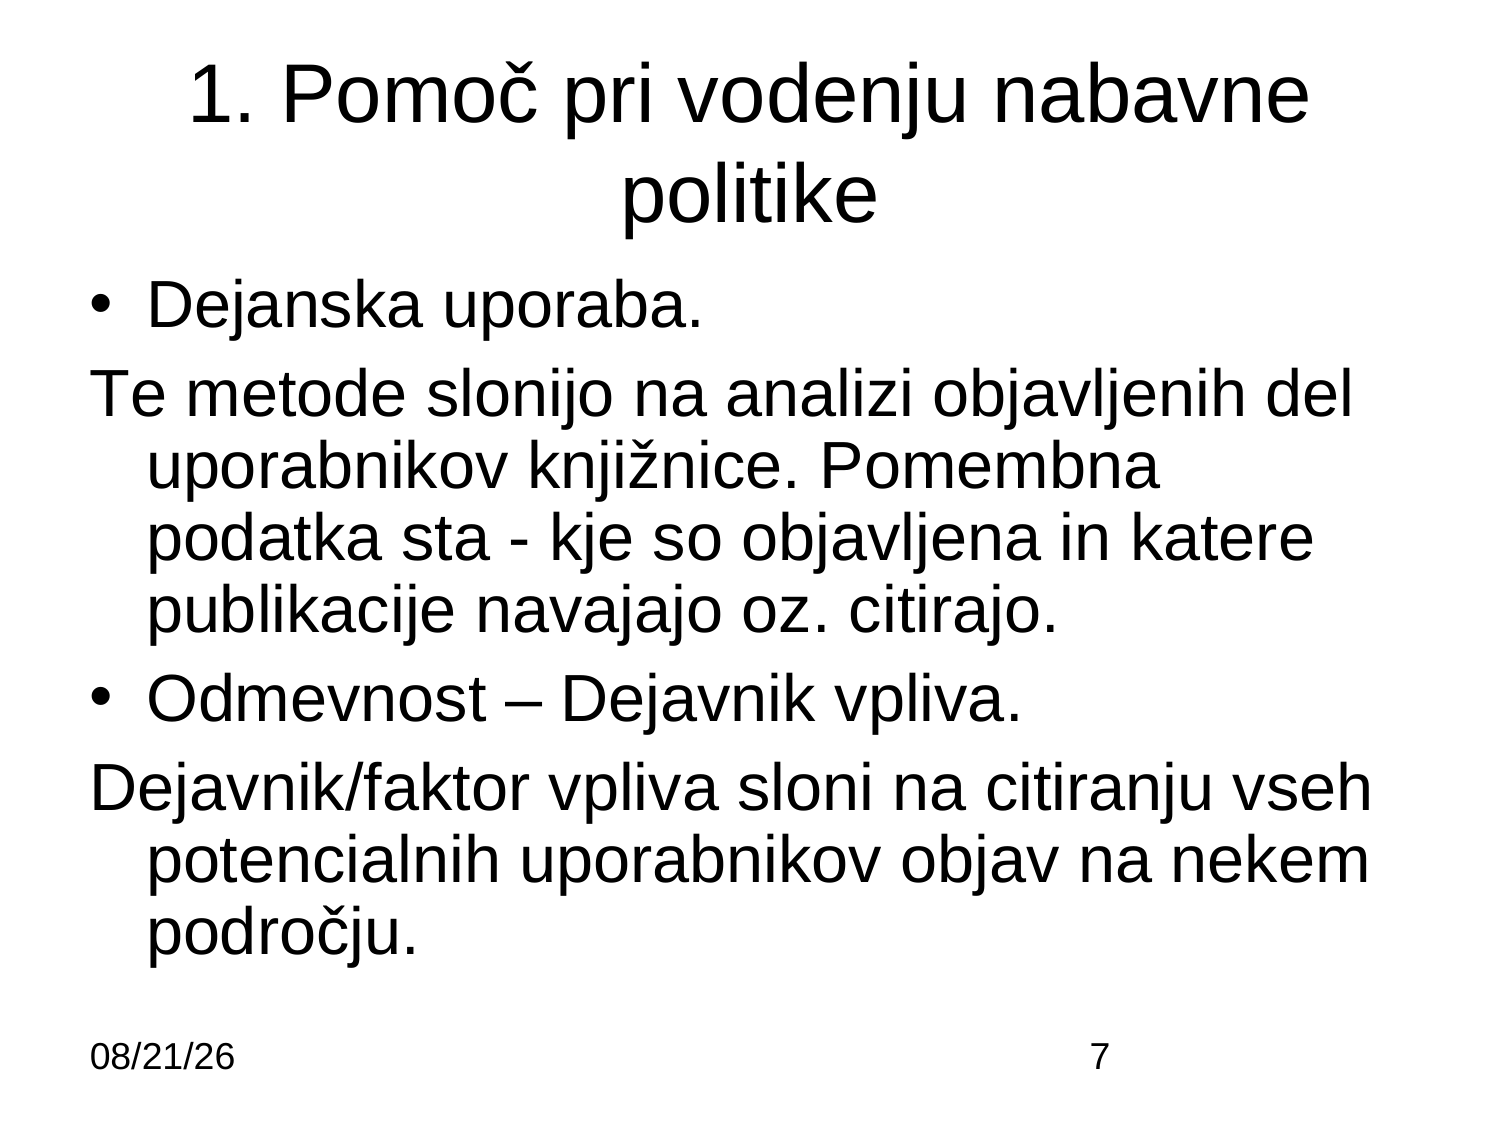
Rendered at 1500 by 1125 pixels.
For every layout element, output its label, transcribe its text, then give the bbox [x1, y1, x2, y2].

list Dejanska uporaba. Te metode slonijo na analizi objavljenih del uporabnikov knjižnice. Pomembna podatka sta - kje so objavljena in katere publikacije navajajo oz. citirajo. Odmevnost – Dejavnik vpliva. Dejavnik/faktor vpliva sloni na citiranju vseh potencialnih uporabnikov objav na nekem področju. [75, 262, 1426, 1006]
title 1. Pomoč pri vodenju nabavne politike [75, 31, 1426, 247]
